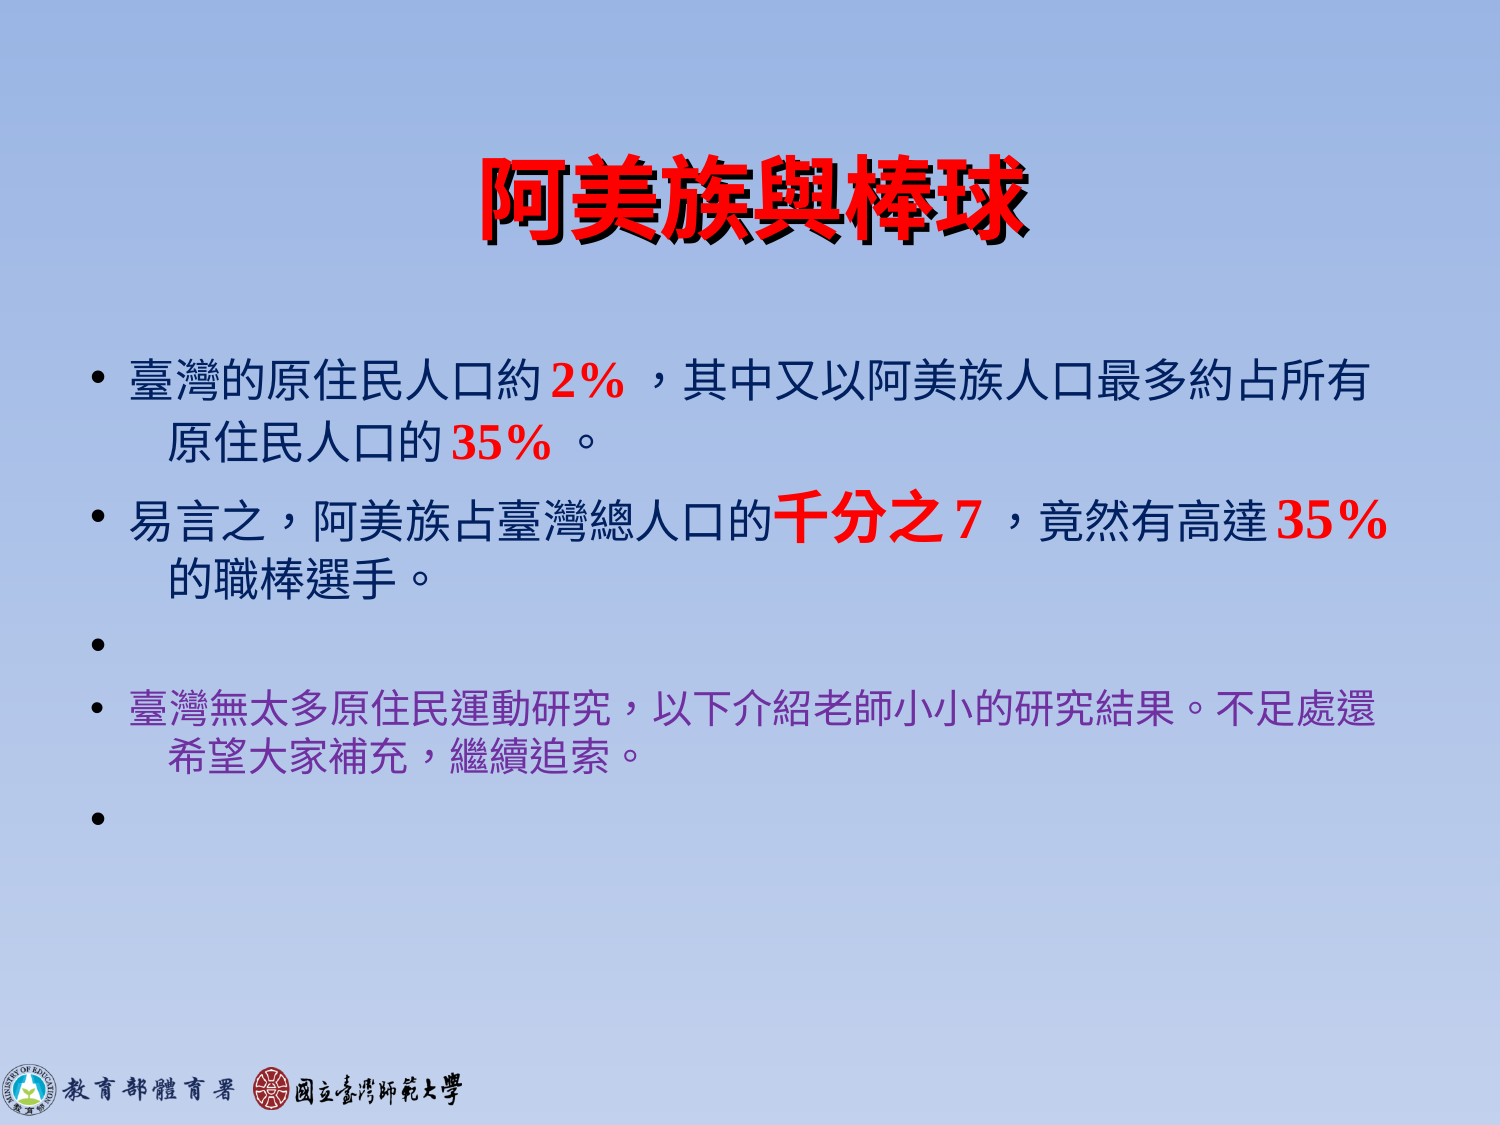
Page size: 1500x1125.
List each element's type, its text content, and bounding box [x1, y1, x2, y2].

title 阿美族與棒球 [76, 101, 1427, 290]
list 臺灣的原住民人口約2%，其中又以阿美族人口最多約占所有原住民人口的35%。 易言之，阿美族占臺灣總人口的千分之7，竟然有高達35%的職棒選手。 臺灣無太多原住民運動研究，以下介紹老師小小的研究結果。不足處還希望大家補充，繼續追索。 [75, 338, 1426, 1006]
